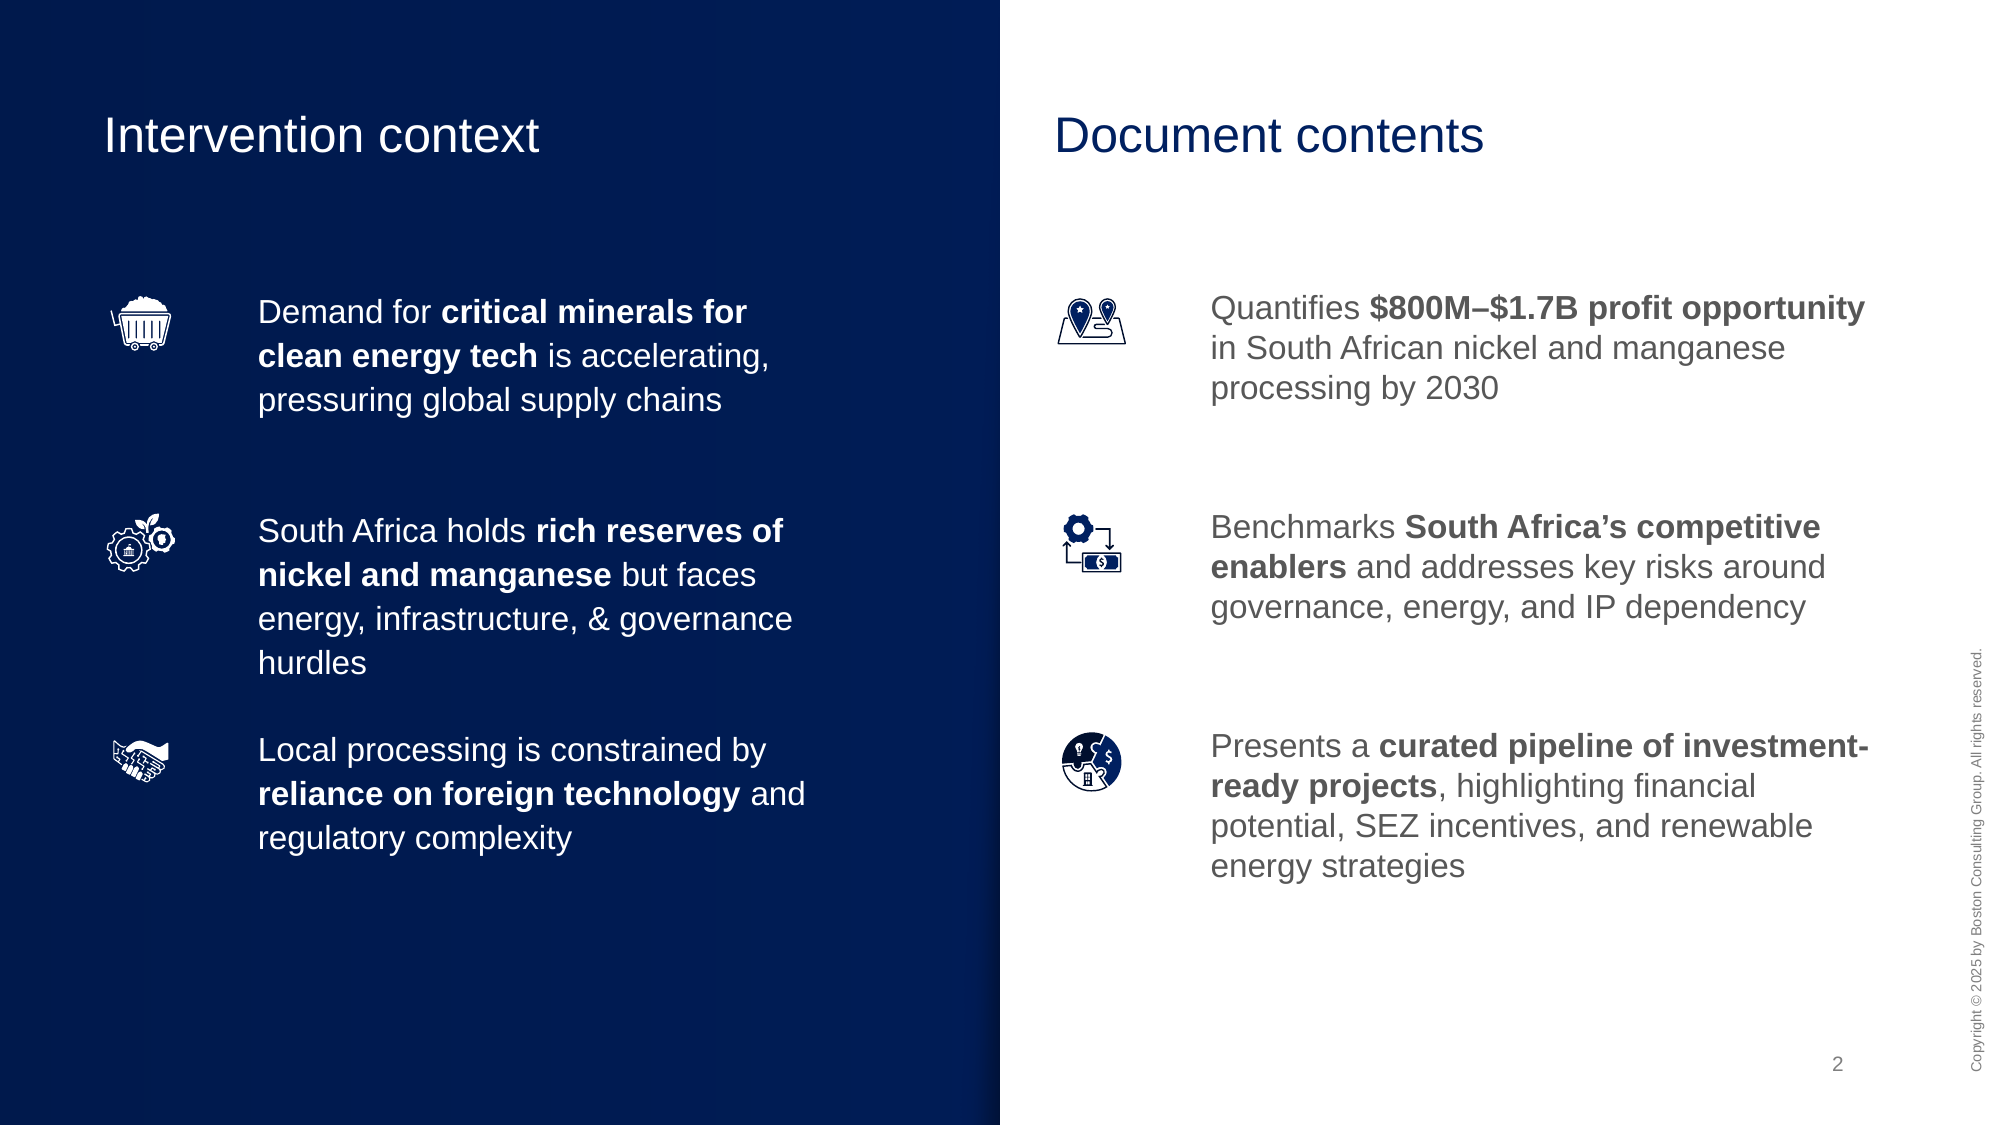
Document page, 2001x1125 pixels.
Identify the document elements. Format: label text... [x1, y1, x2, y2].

picture [1054, 505, 1130, 581]
text_box Intervention context [103, 102, 617, 152]
picture [1054, 285, 1130, 361]
text_box Quantifies $800M–$1.7B profit opportunity in South African nickel and manganese processing by 2030 [1210, 285, 1875, 448]
picture [103, 505, 179, 581]
picture [103, 285, 179, 361]
text_box Document contents [1054, 102, 1719, 161]
text_box Benchmarks South Africa’s competitive enablers and addresses key risks around governance, energy, and IP dependency [1210, 505, 1875, 667]
picture [103, 724, 179, 800]
text_box Demand for critical minerals for clean energy tech is accelerating, pressuring global supply chains [257, 285, 834, 448]
picture [1054, 724, 1130, 800]
text_box South Africa holds rich reserves of nickel and manganese but faces energy, infrastructure, & governance hurdles [257, 505, 834, 667]
text_box Presents a curated pipeline of investment-ready projects, highlighting financial potential, SEZ incentives, and renewable energy strategies [1210, 724, 1875, 887]
text_box Local processing is constrained by reliance on foreign technology and regulatory complexity [257, 724, 834, 887]
